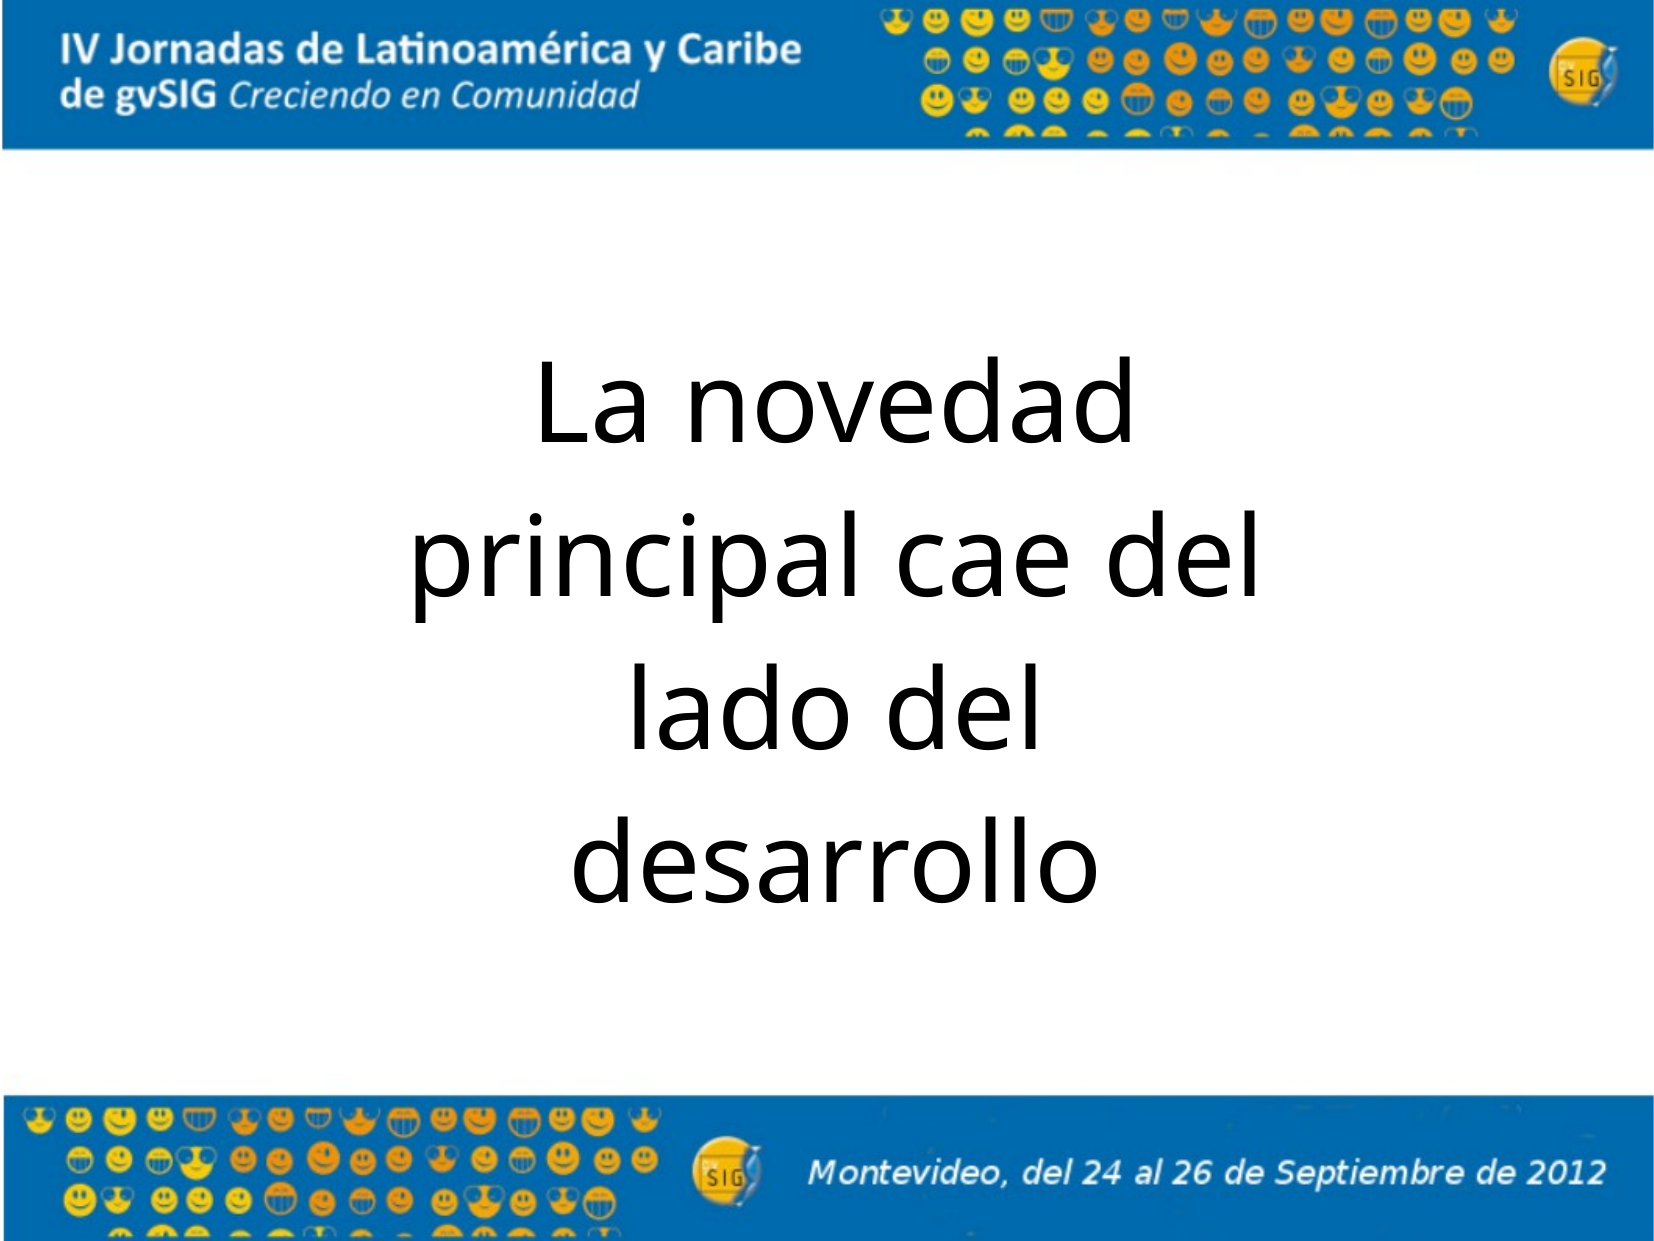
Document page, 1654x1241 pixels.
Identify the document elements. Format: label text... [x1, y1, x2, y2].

title La novedad principal cae del lado del desarrollo [377, 376, 1294, 882]
picture [1, 0, 1654, 1241]
